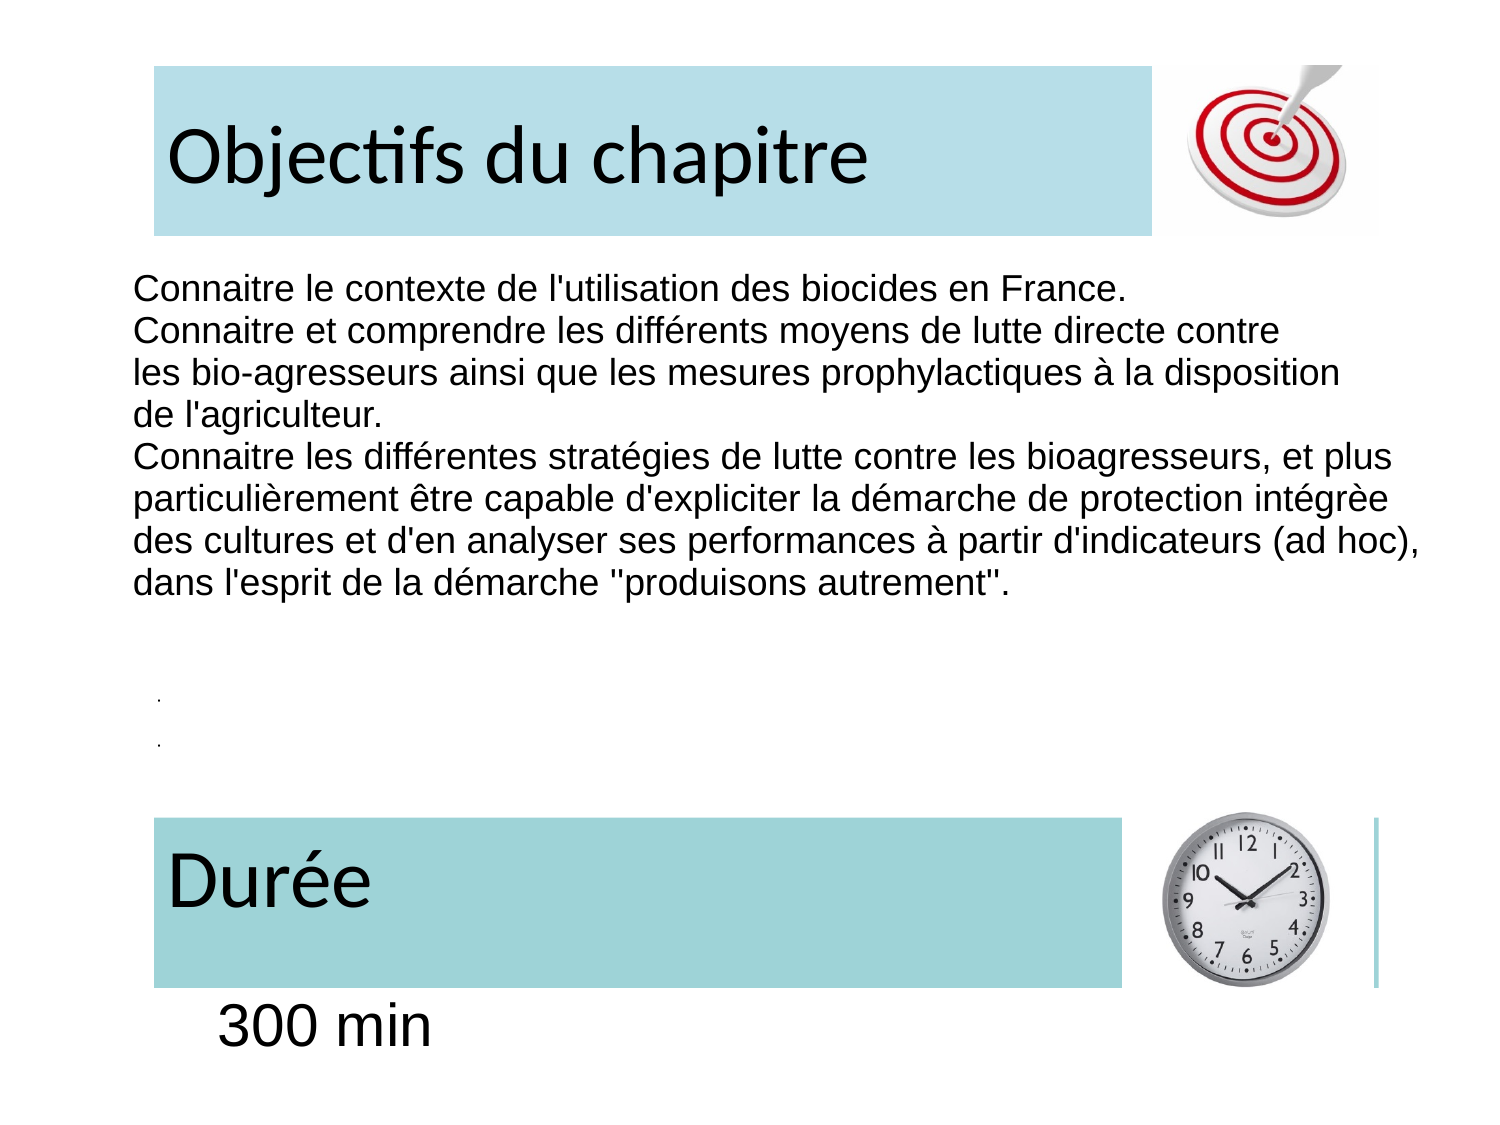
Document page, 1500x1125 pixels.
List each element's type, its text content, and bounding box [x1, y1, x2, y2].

text_box Connaitre le contexte de l'utilisation des biocides en France. Connaitre et comprendre les différents moyens de lutte directe contre les bio-agresseurs ainsi que les mesures prophylactiques à la disposition de l'agriculteur. Connaitre les différentes stratégies de lutte contre les bioagresseurs, et plus particulièrement être capable d'expliciter la démarche de protection intégrèe des cultures et d'en analyser ses performances à partir d'indicateurs (ad hoc), dans l'esprit de la démarche ''produisons autrement''. [118, 259, 1453, 738]
text_box Durée [154, 817, 1122, 988]
text_box Objectifs du chapitre [154, 66, 1152, 236]
text_box 300 min [170, 979, 1061, 1061]
picture [1152, 65, 1379, 236]
picture [1122, 812, 1374, 988]
text_box Durée [1374, 817, 1379, 988]
